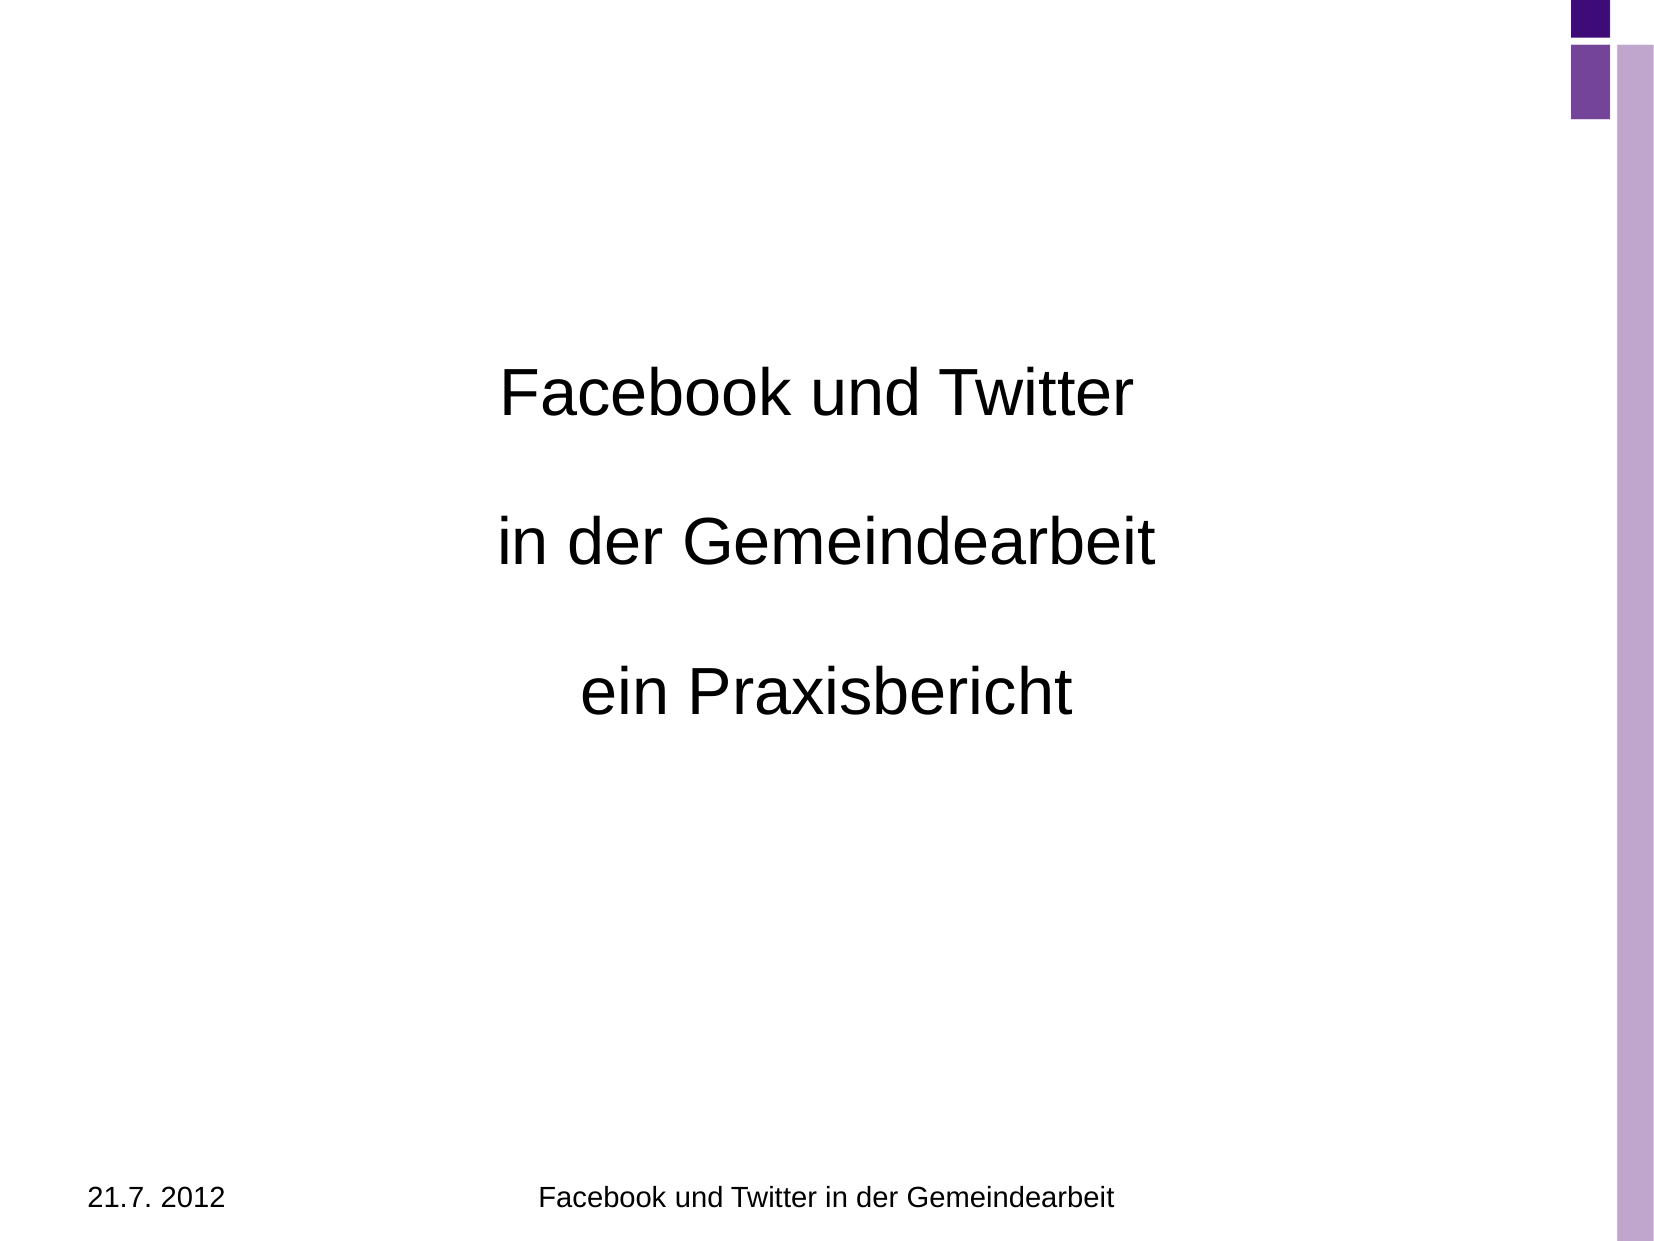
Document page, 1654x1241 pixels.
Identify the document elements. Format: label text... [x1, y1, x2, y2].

subtitle Facebook und Twitter in der Gemeindearbeit ein Praxisbericht [82, 49, 1571, 1109]
picture [1571, 0, 1654, 1241]
